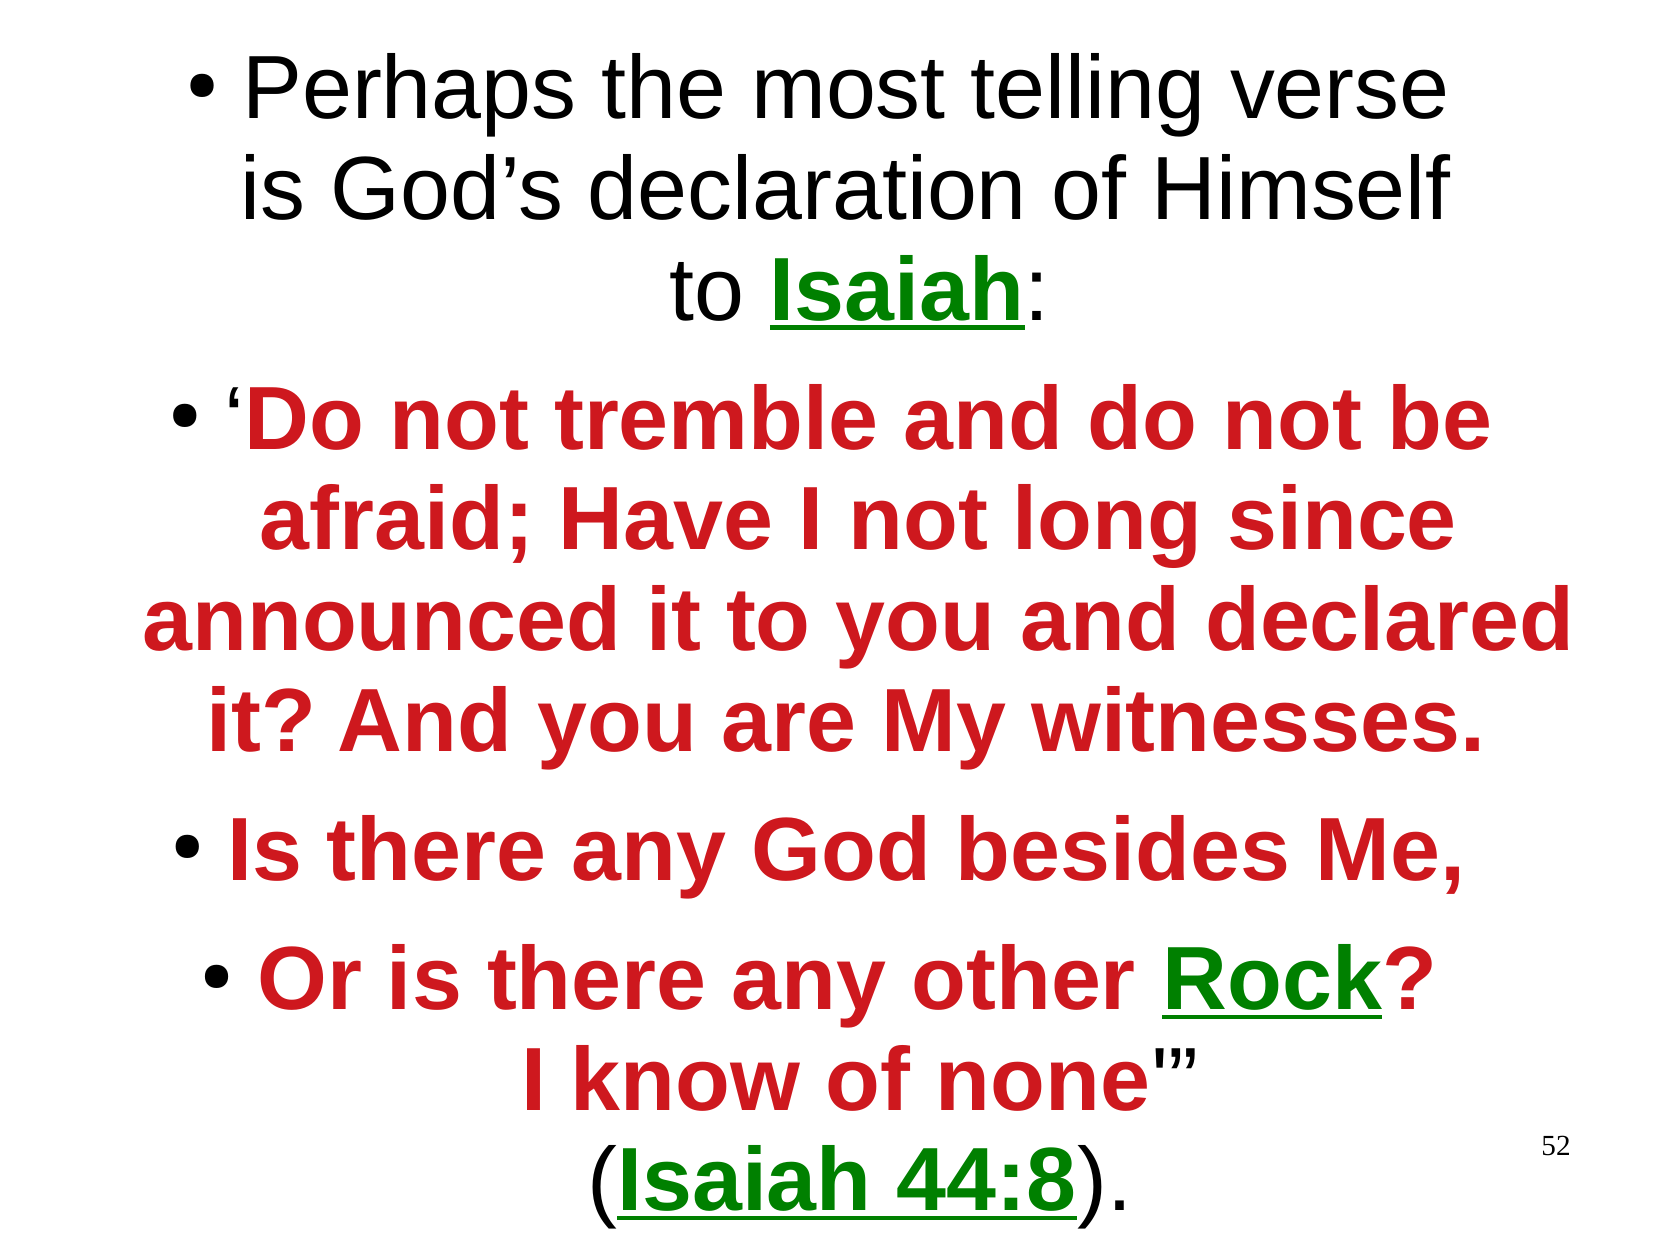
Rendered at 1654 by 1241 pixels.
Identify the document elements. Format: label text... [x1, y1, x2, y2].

list Perhaps the most telling verse is God’s declaration of Himself to Isaiah: ‘Do not tremble and do not be afraid; Have I not long since announced it to you and declared it? And you are My witnesses. Is there any God besides Me, Or is there any other Rock? I know of none'” (Isaiah 44:8). [37, 37, 1613, 1238]
